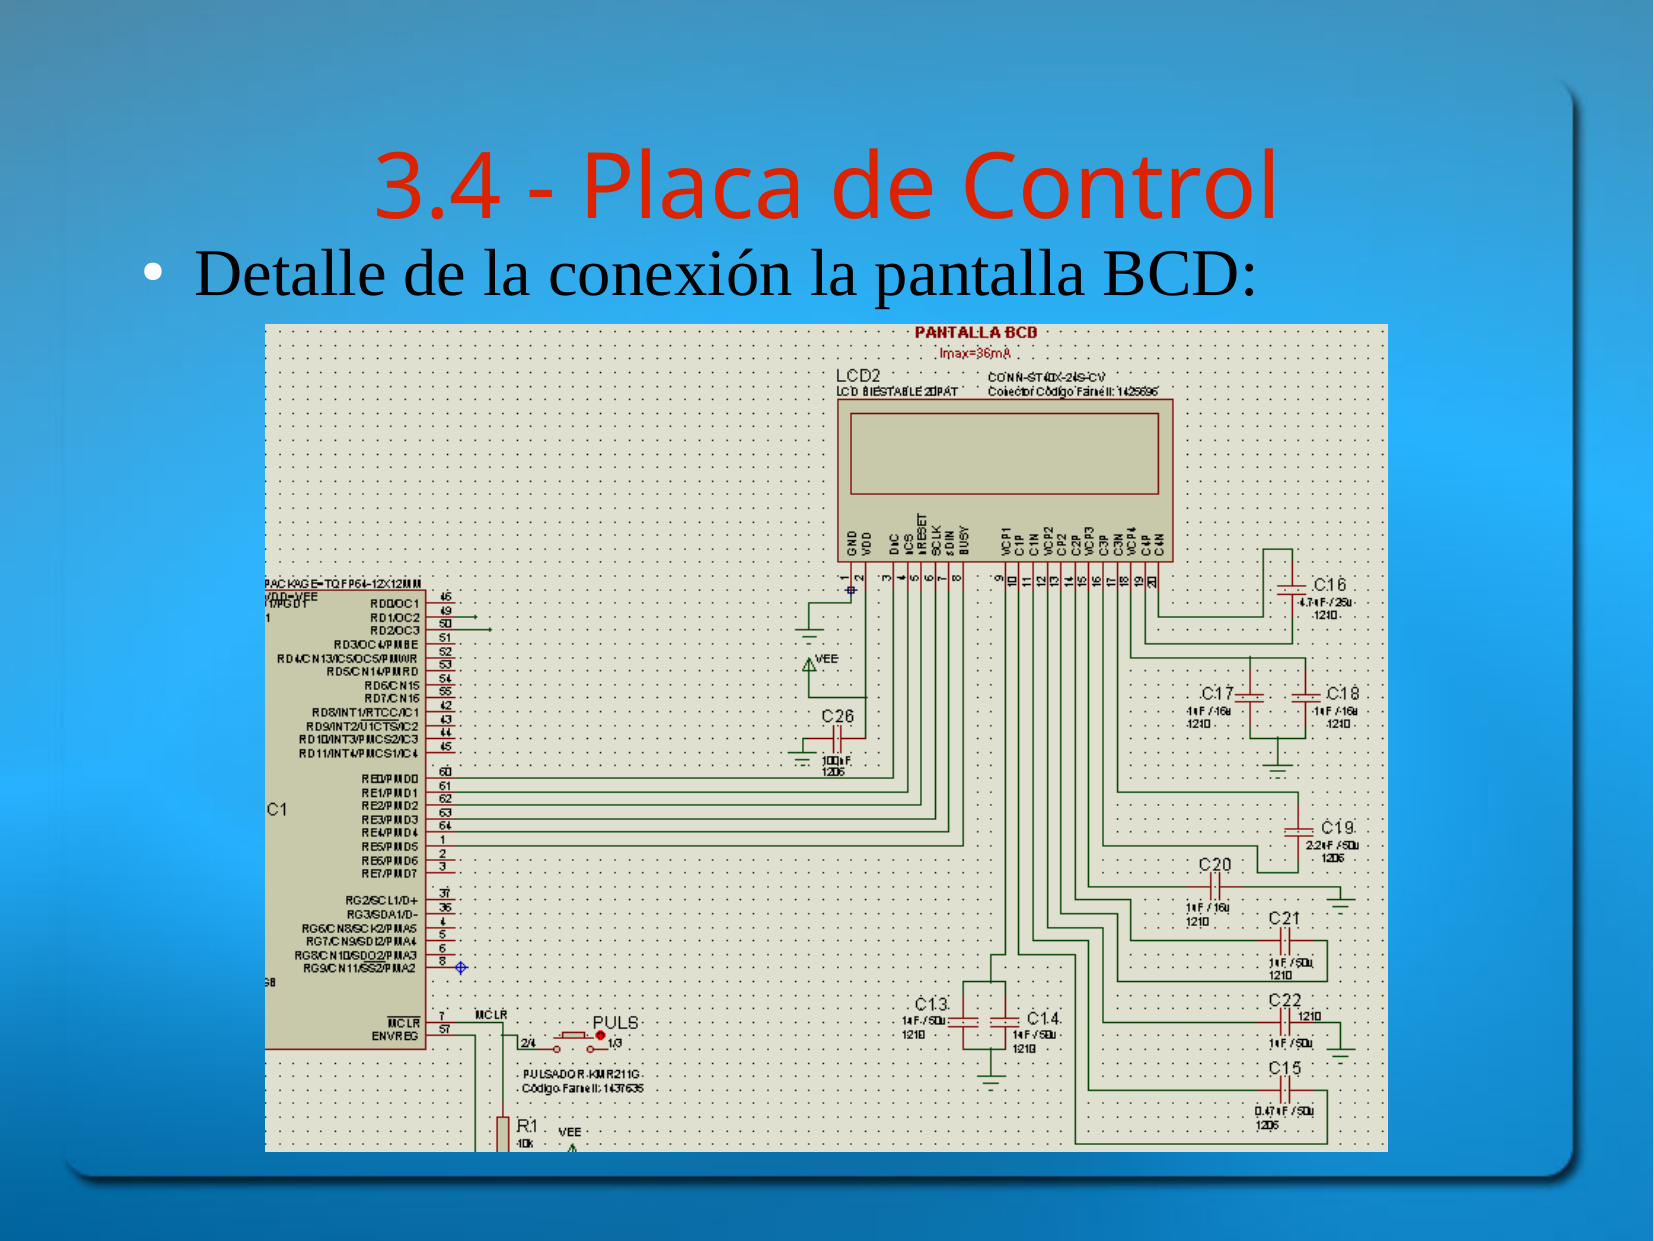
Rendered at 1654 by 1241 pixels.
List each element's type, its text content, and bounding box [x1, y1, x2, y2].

picture [0, 0, 1654, 1241]
list Detalle de la conexión la pantalla BCD: [123, 236, 1536, 948]
title 3.4 - Placa de Control [121, 119, 1534, 248]
